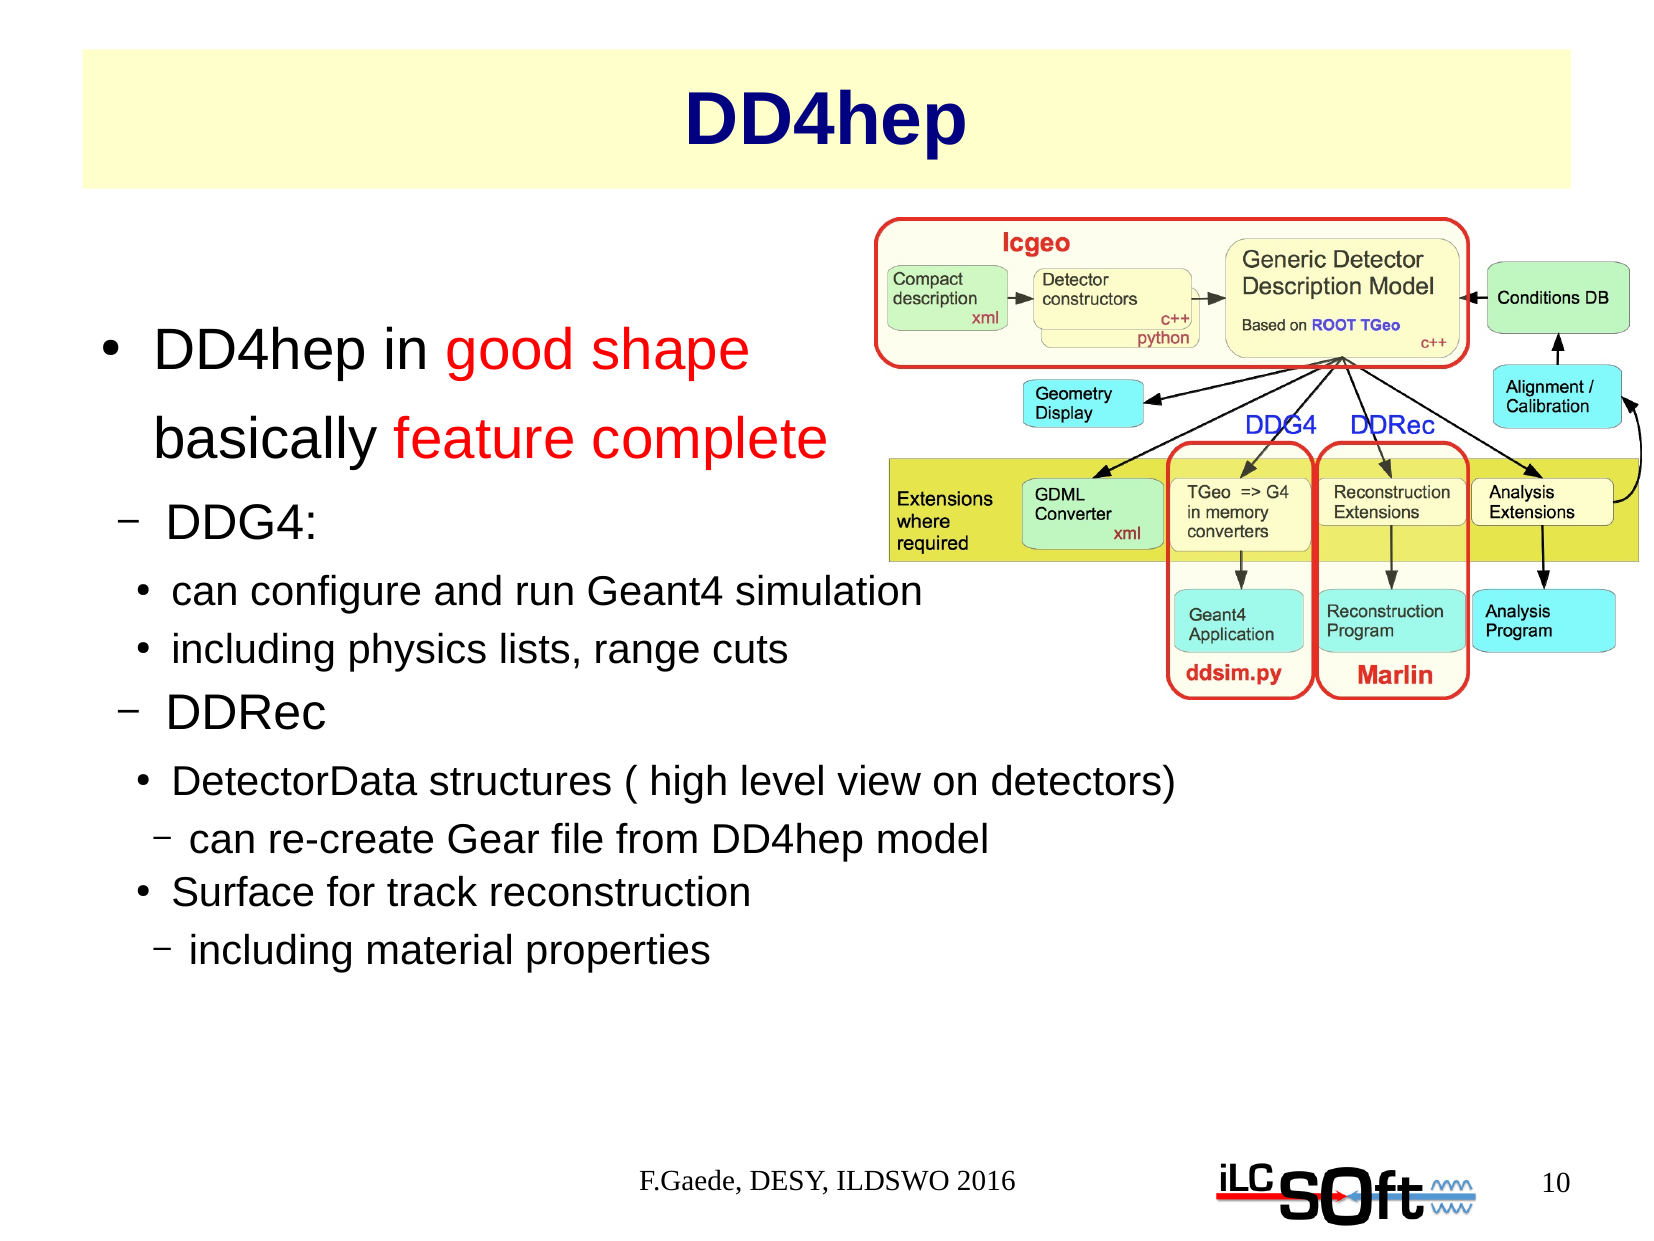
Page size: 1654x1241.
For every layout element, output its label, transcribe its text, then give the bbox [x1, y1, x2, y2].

list DD4hep in good shape basically feature complete DDG4: can configure and run Geant4 simulation including physics lists, range cuts DDRec DetectorData structures ( high level view on detectors) can re-create Gear file from DD4hep model Surface for track reconstruction including material properties [64, 317, 1554, 1136]
title DD4hep [82, 49, 1571, 189]
picture [1206, 1155, 1561, 1241]
picture [874, 217, 1642, 700]
